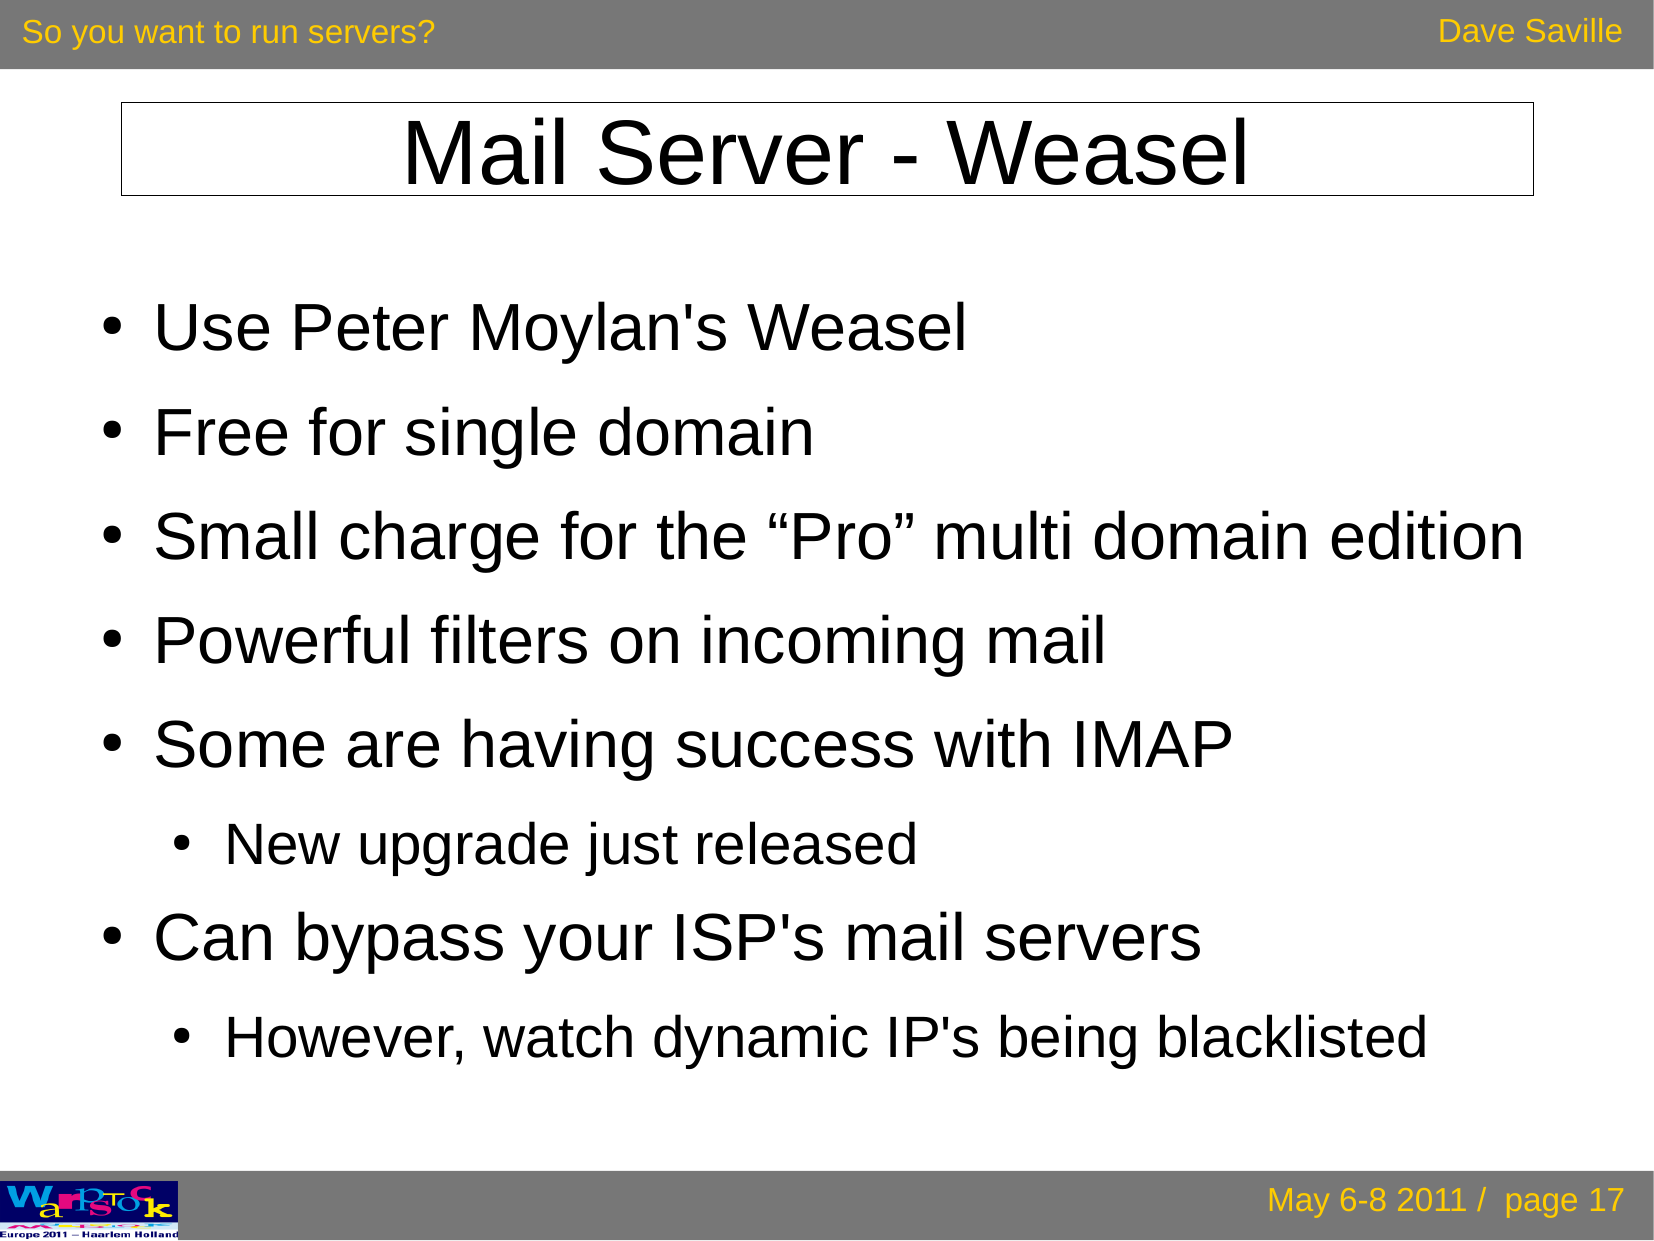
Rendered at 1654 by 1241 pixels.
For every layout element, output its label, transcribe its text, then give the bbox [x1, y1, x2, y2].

list Use Peter Moylan's Weasel Free for single domain Small charge for the “Pro” multi domain edition Powerful filters on incoming mail Some are having success with IMAP New upgrade just released Can bypass your ISP's mail servers However, watch dynamic IP's being blacklisted [82, 290, 1571, 1109]
picture [0, 1181, 178, 1241]
title Mail Server - Weasel [82, 56, 1571, 250]
